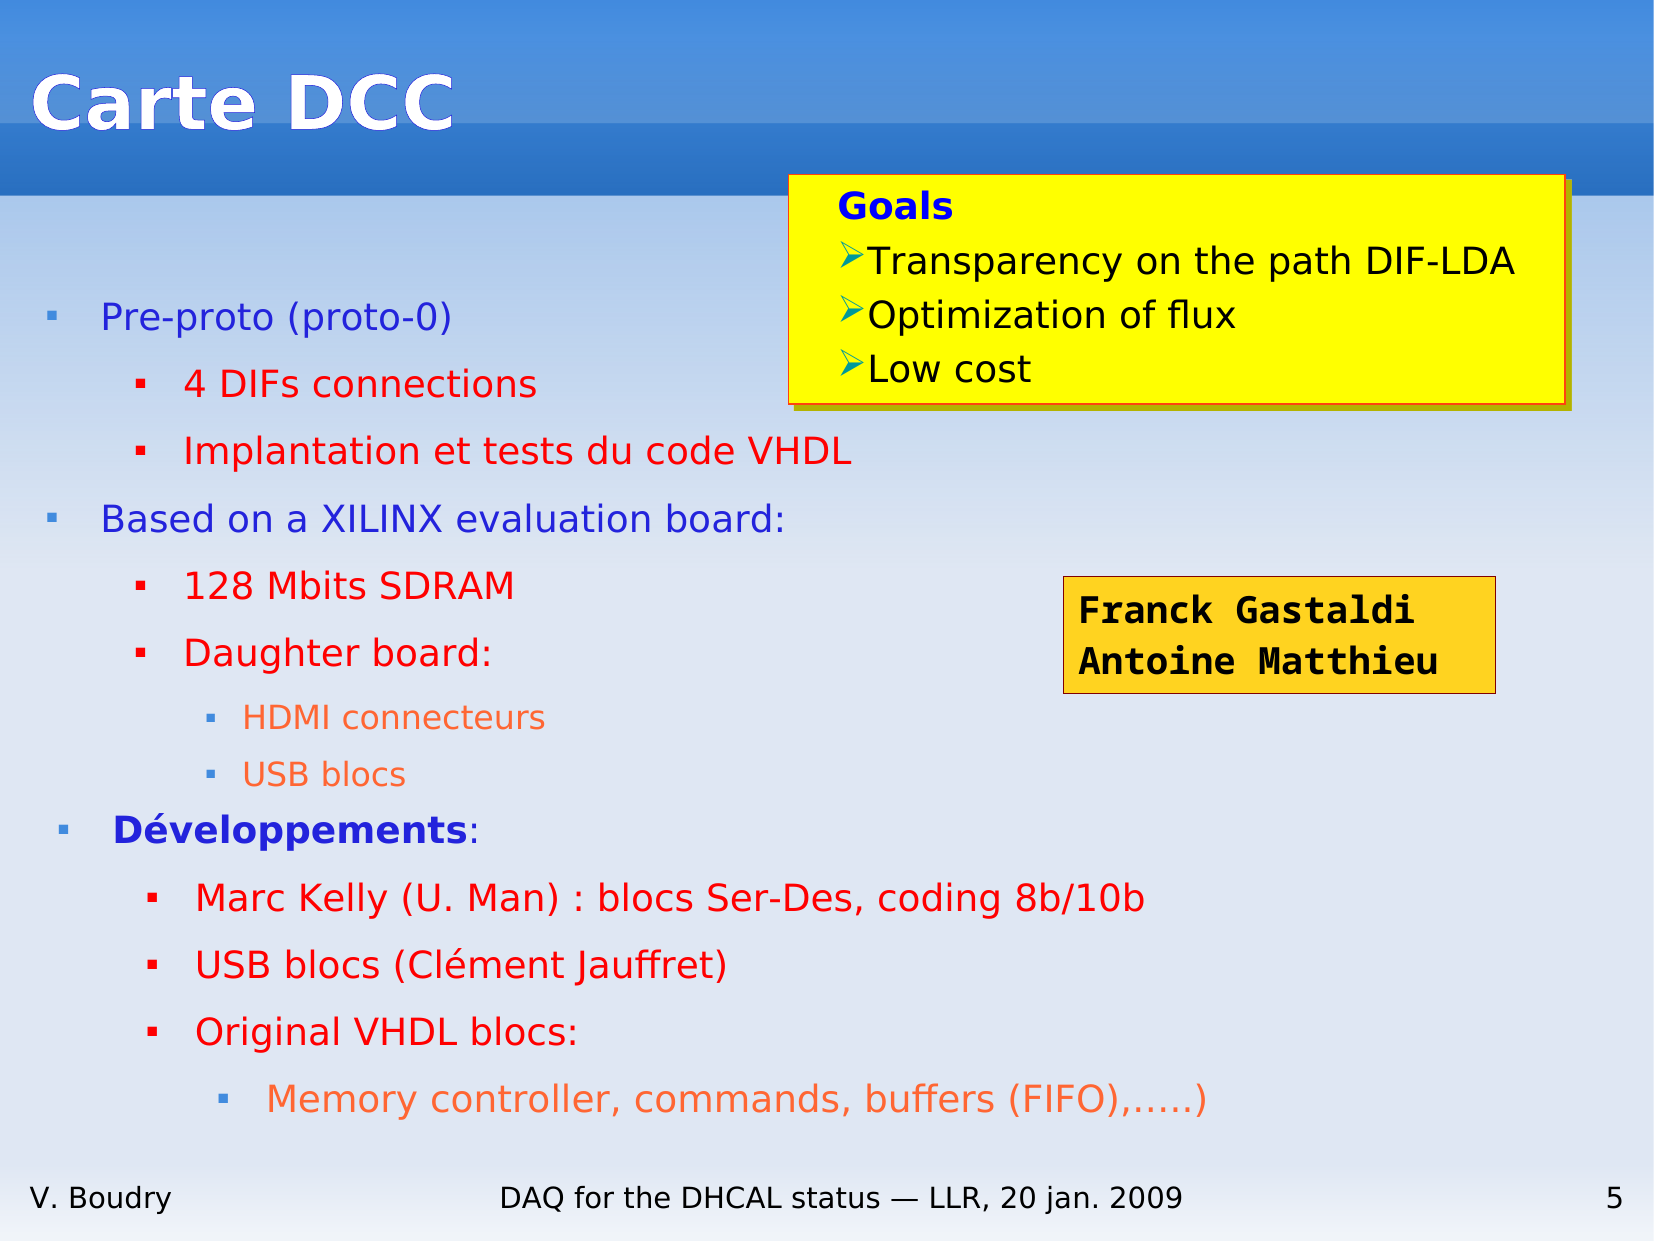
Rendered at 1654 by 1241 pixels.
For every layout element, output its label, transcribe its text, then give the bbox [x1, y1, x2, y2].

list Développements: Marc Kelly (U. Man) : blocs Ser-Des, coding 8b/10b USB blocs (Clément Jauffret) Original VHDL blocs: Memory controller, commands, buffers (FIFO),…..) [41, 809, 1492, 1122]
picture [0, 0, 1654, 1241]
text_box Franck Gastaldi Antoine Matthieu [1063, 576, 1496, 667]
title Carte DCC [29, 0, 1654, 208]
list Pre-proto (proto-0) 4 DIFs connections Implantation et tests du code VHDL Based on a XILINX evaluation board: 128 Mbits SDRAM Daughter board: HDMI connecteurs USB blocs [29, 295, 1522, 798]
text_box Goals Transparency on the path DIF-LDA Optimization of flux Low cost [788, 174, 1565, 404]
